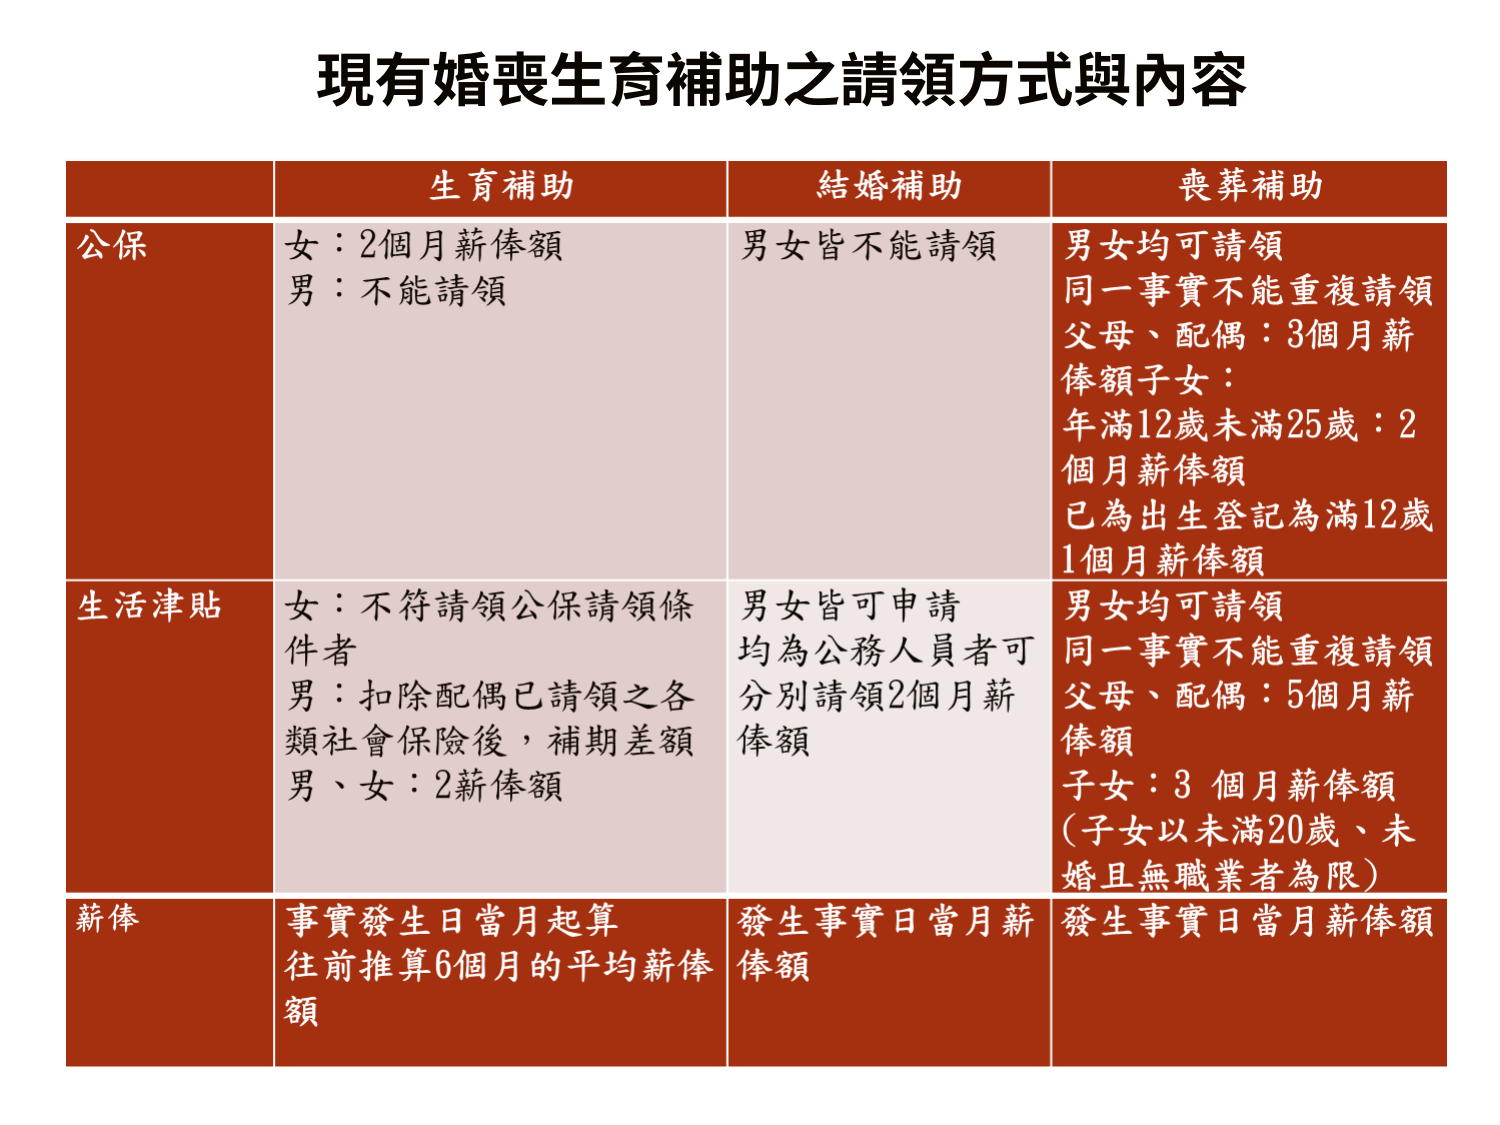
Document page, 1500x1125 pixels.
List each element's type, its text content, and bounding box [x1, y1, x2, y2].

title 現有婚喪生育補助之請領方式與內容 [242, 30, 1323, 125]
picture [64, 148, 1448, 1069]
